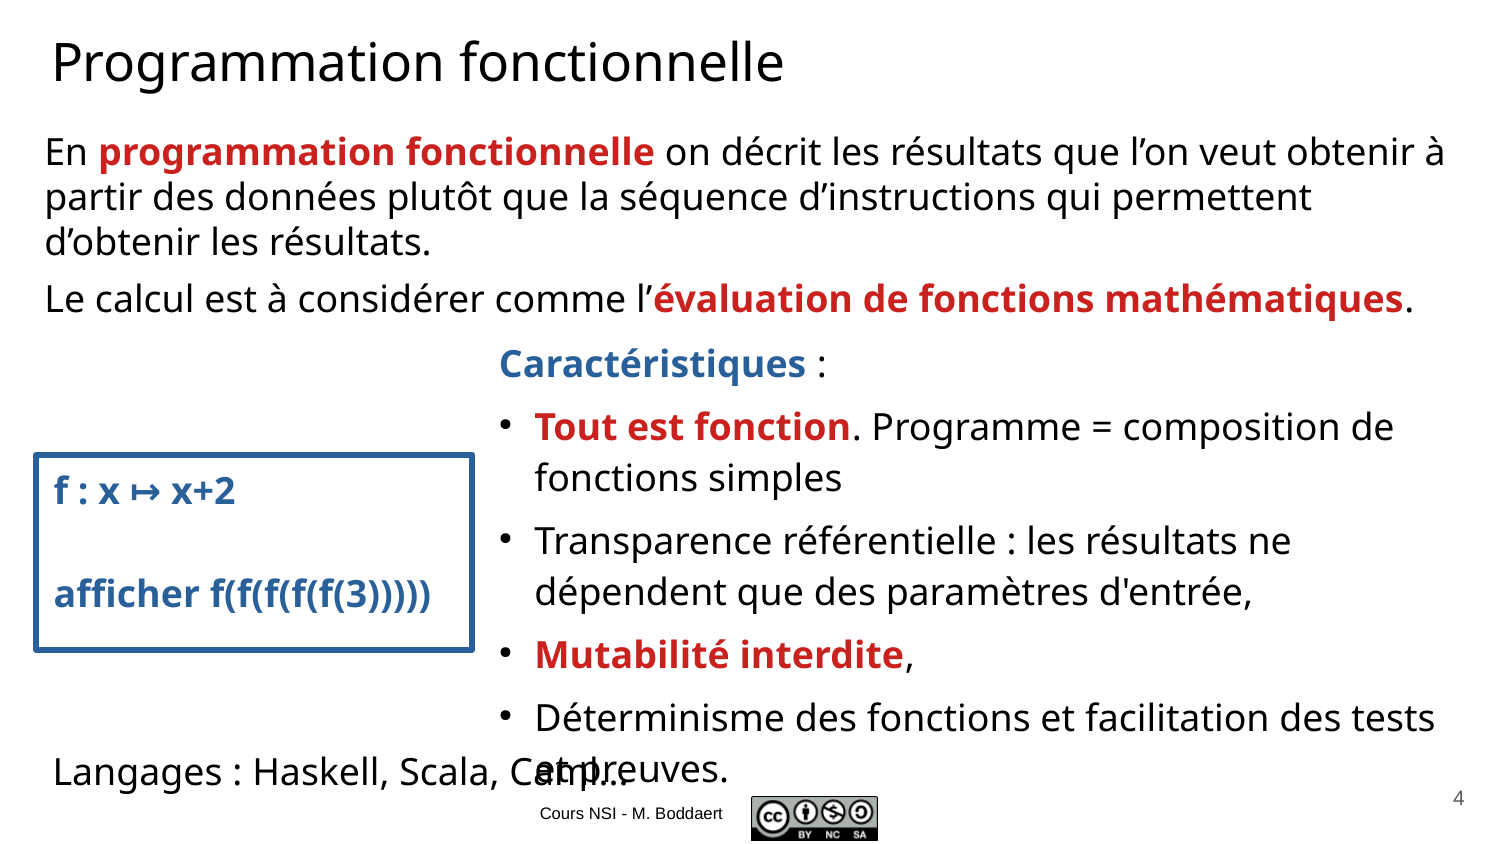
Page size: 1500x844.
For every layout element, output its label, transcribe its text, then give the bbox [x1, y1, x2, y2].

text_box Langages : Haskell, Scala, Caml... [37, 737, 640, 797]
slide_number <numéro> [1389, 764, 1480, 830]
title Programmation fonctionnelle [51, 13, 1449, 108]
text_box En programmation fonctionnelle on décrit les résultats que l’on veut obtenir à partir des données plutôt que la séquence d’instructions qui permettent d’obtenir les résultats. Le calcul est à considérer comme l’évaluation de fonctions mathématiques. [29, 120, 1477, 384]
text_box f : x ↦ x+2 afficher f(f(f(f(f(3))))) [36, 454, 473, 650]
text_box Caractéristiques : Tout est fonction. Programme = composition de fonctions simples Transparence référentielle : les résultats ne dépendent que des paramètres d'entrée, Mutabilité interdite, Déterminisme des fonctions et facilitation des tests et preuves. [484, 330, 1489, 741]
picture [751, 796, 878, 841]
